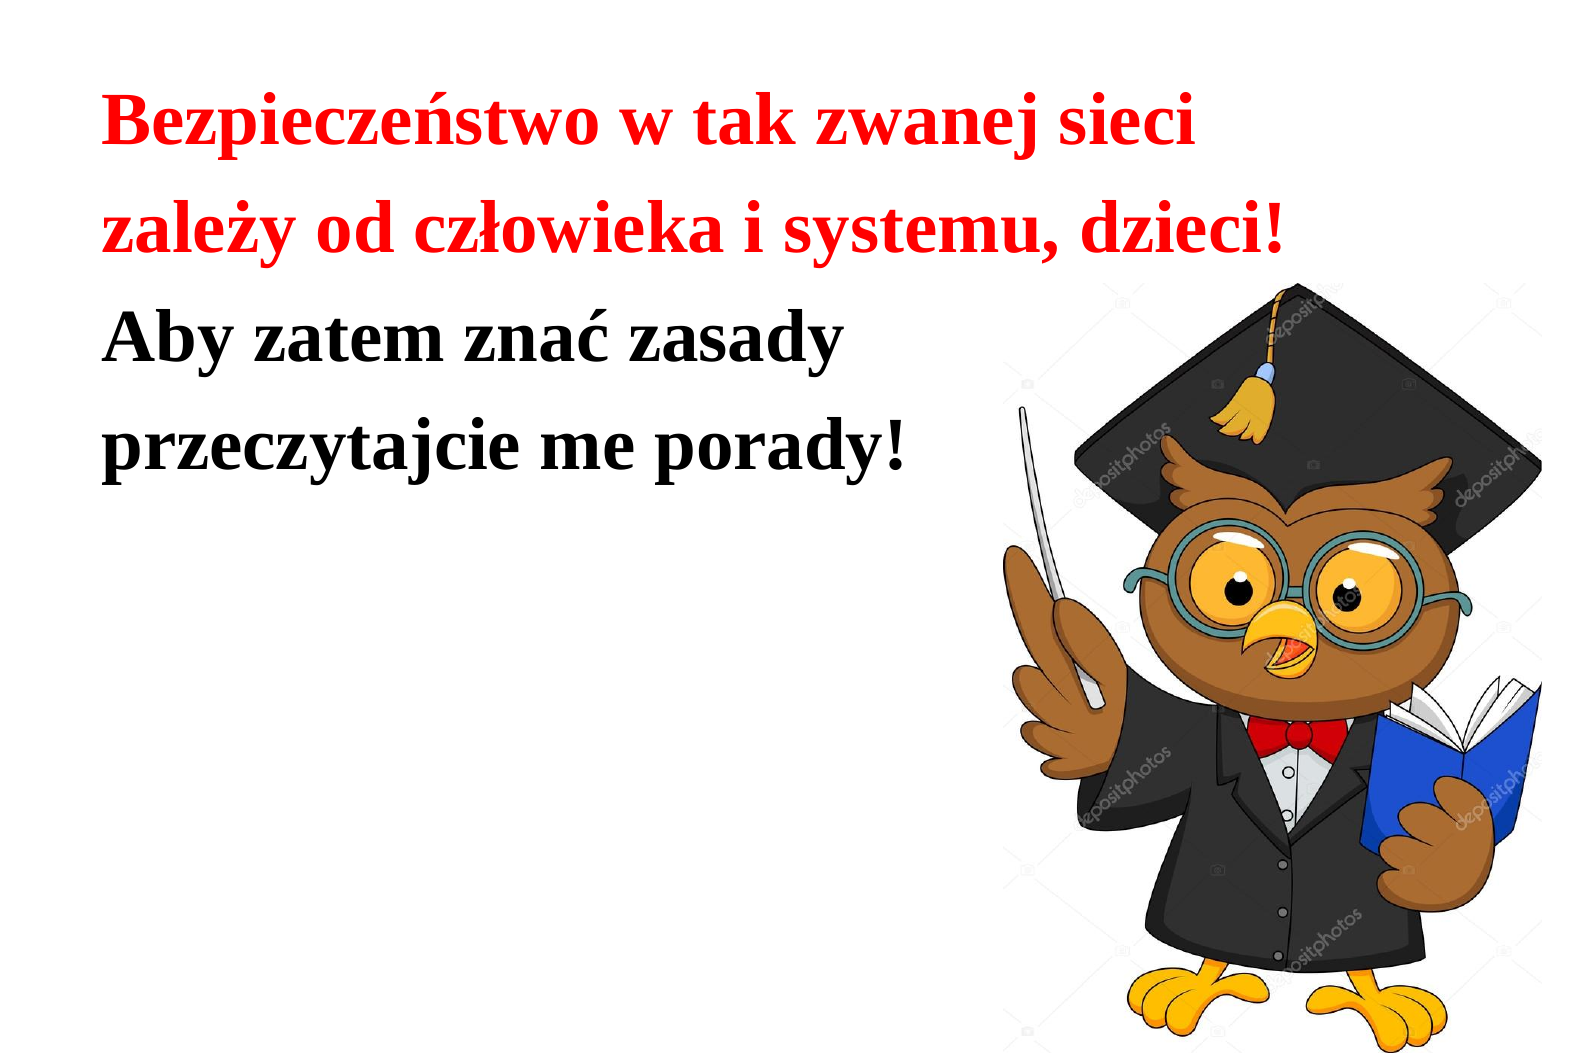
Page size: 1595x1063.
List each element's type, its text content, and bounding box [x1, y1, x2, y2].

picture [1003, 283, 1542, 1053]
list Bezpieczeństwo w tak zwanej sieci zależy od człowieka i systemu, dzieci! Aby zatem znać zasady przeczytajcie me porady! [82, 78, 1518, 603]
